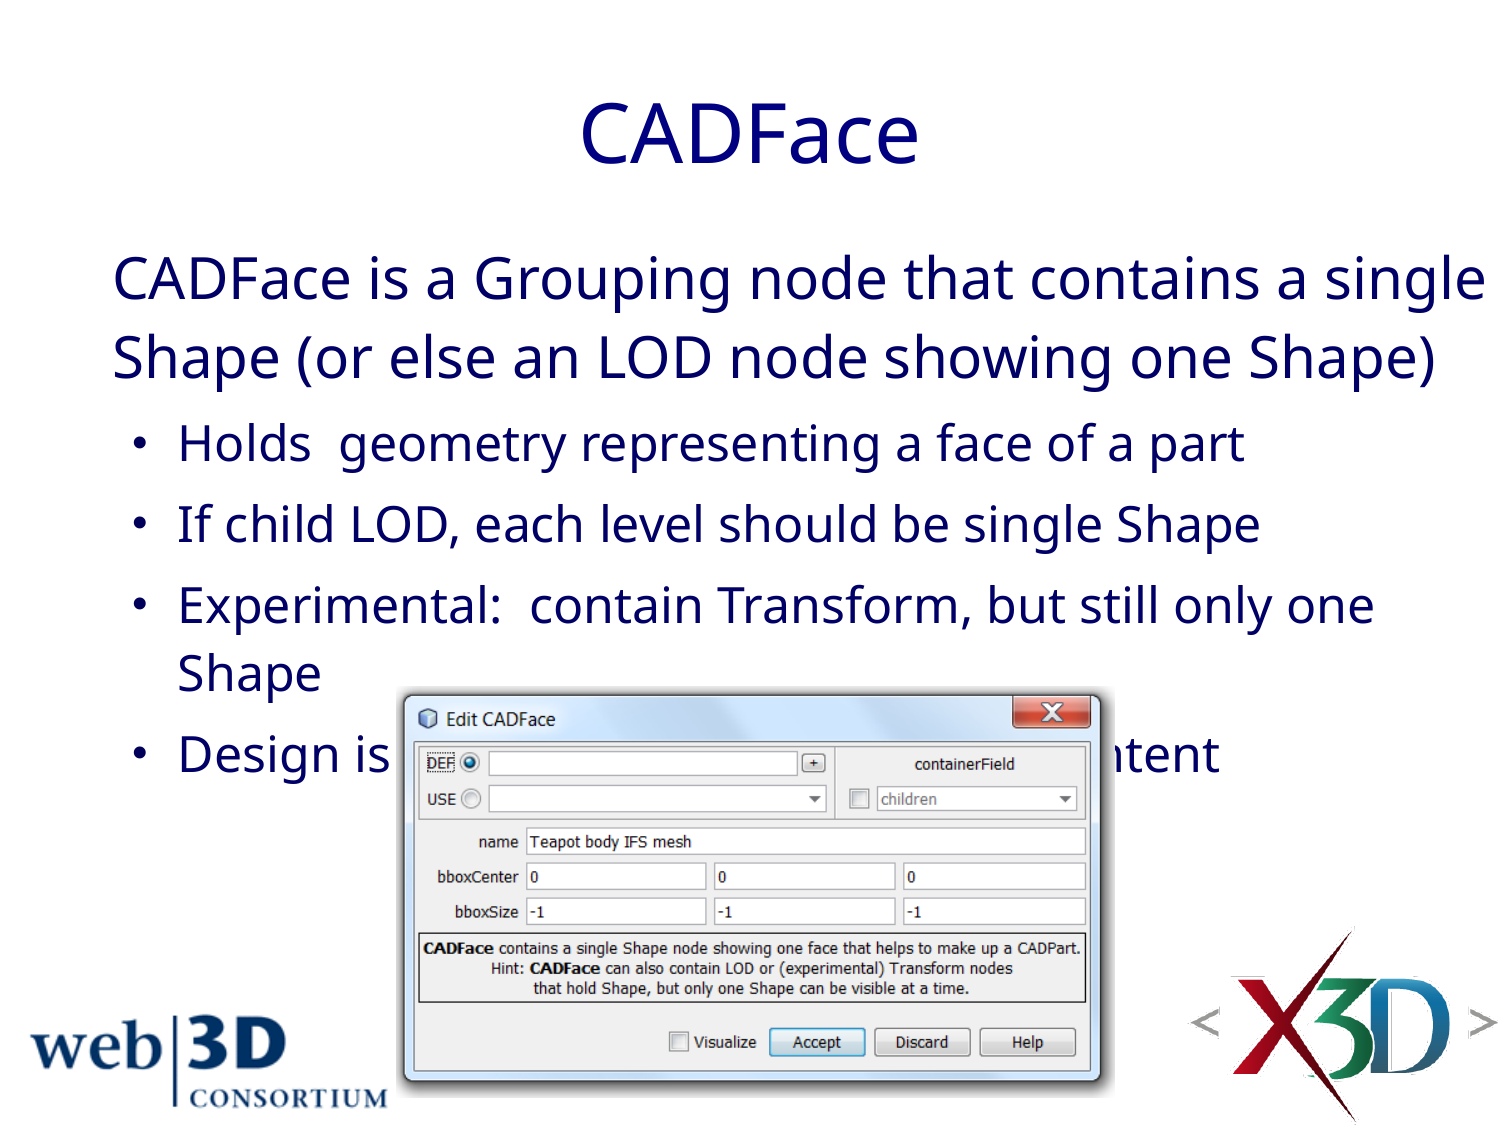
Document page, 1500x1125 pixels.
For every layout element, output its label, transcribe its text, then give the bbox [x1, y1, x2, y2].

picture [1187, 926, 1500, 1125]
title CADFace [112, 37, 1388, 226]
list CADFace is a Grouping node that contains a single Shape (or else an LOD node showing one Shape) Holds geometry representing a face of a part If child LOD, each level should be single Shape Experimental: contain Transform, but still only one Shape Design is not intended to hold other content [56, 237, 1493, 986]
picture [12, 686, 1115, 1118]
